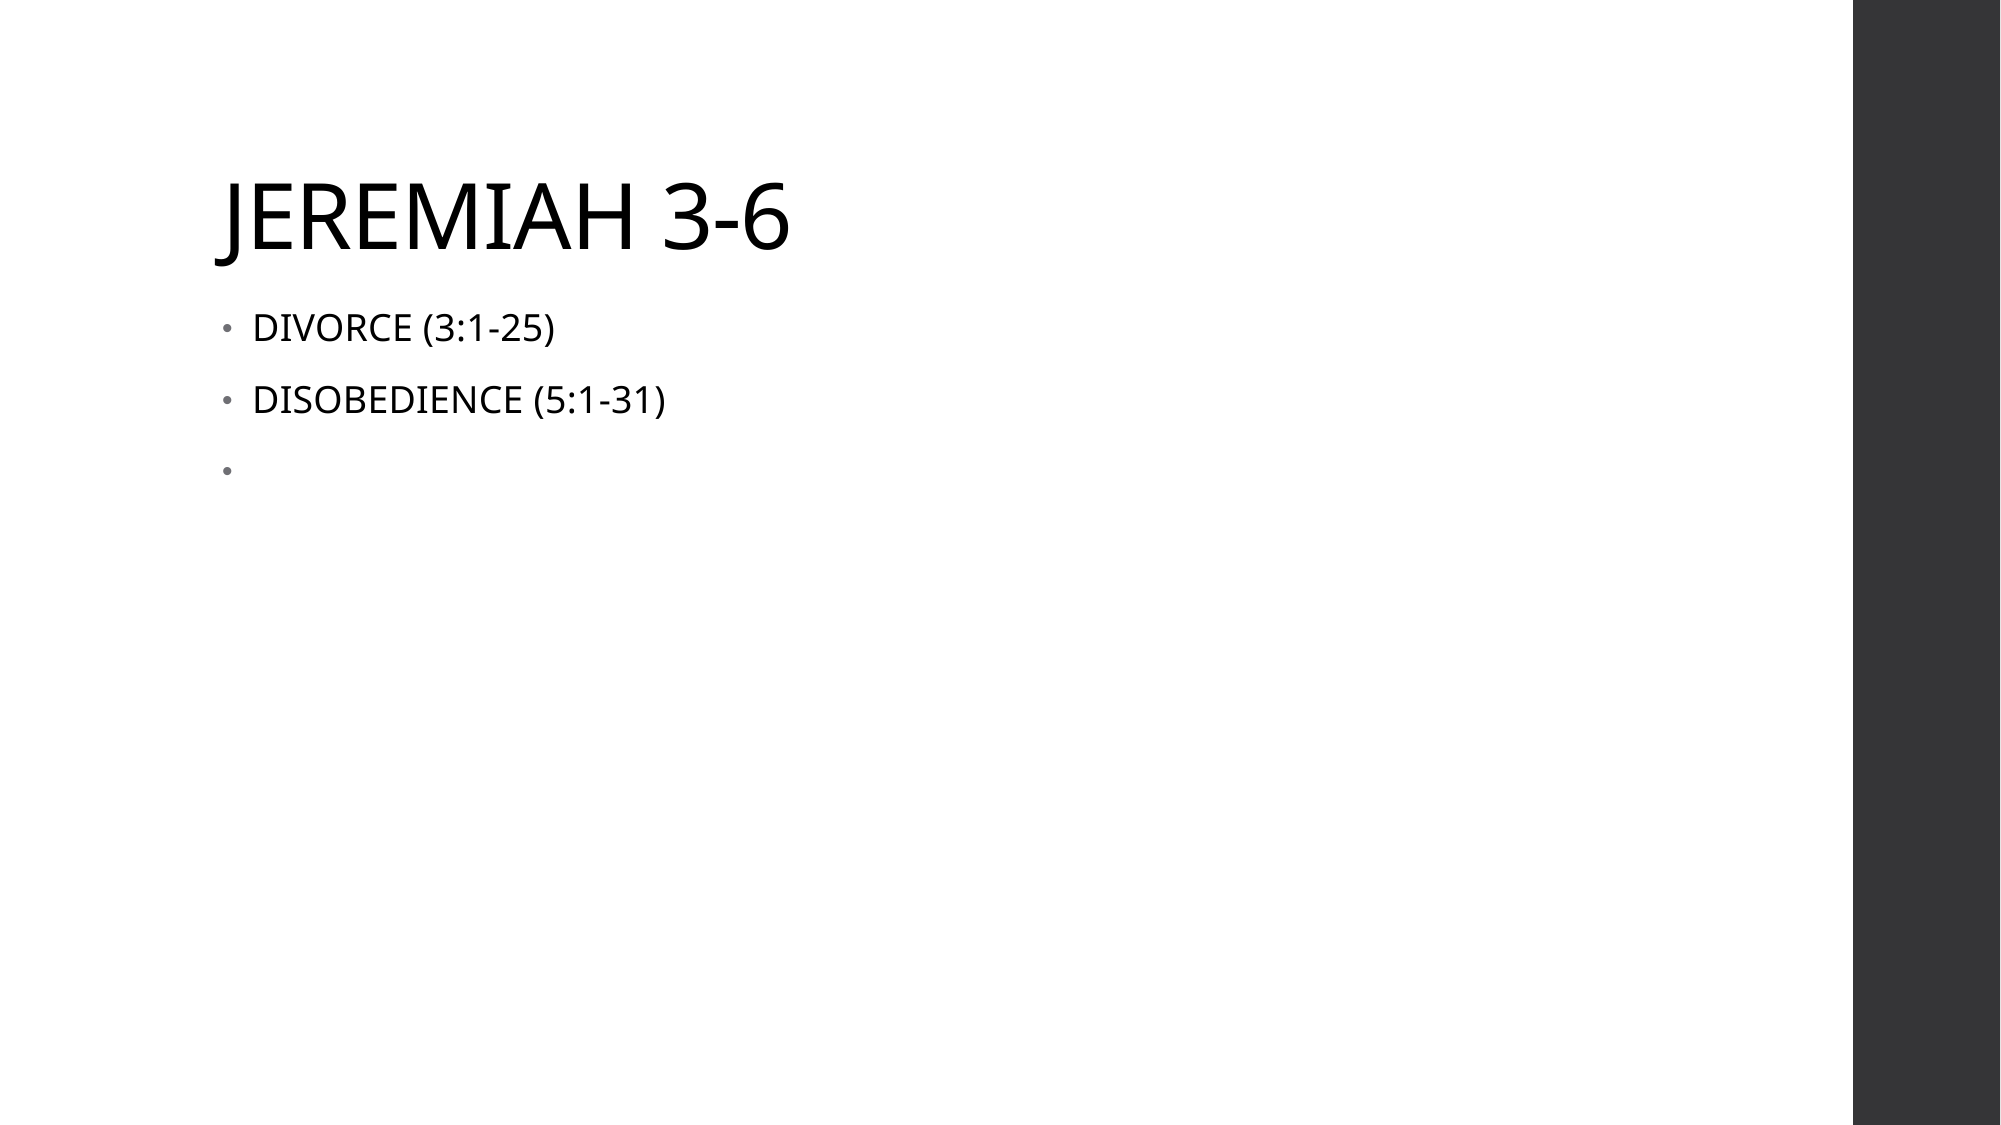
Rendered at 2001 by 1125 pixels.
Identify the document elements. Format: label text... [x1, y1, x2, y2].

list DIVORCE (3:1-25) DISOBEDIENCE (5:1-31) [206, 299, 1617, 1014]
title JEREMIAH 3-6 [206, 60, 1797, 278]
